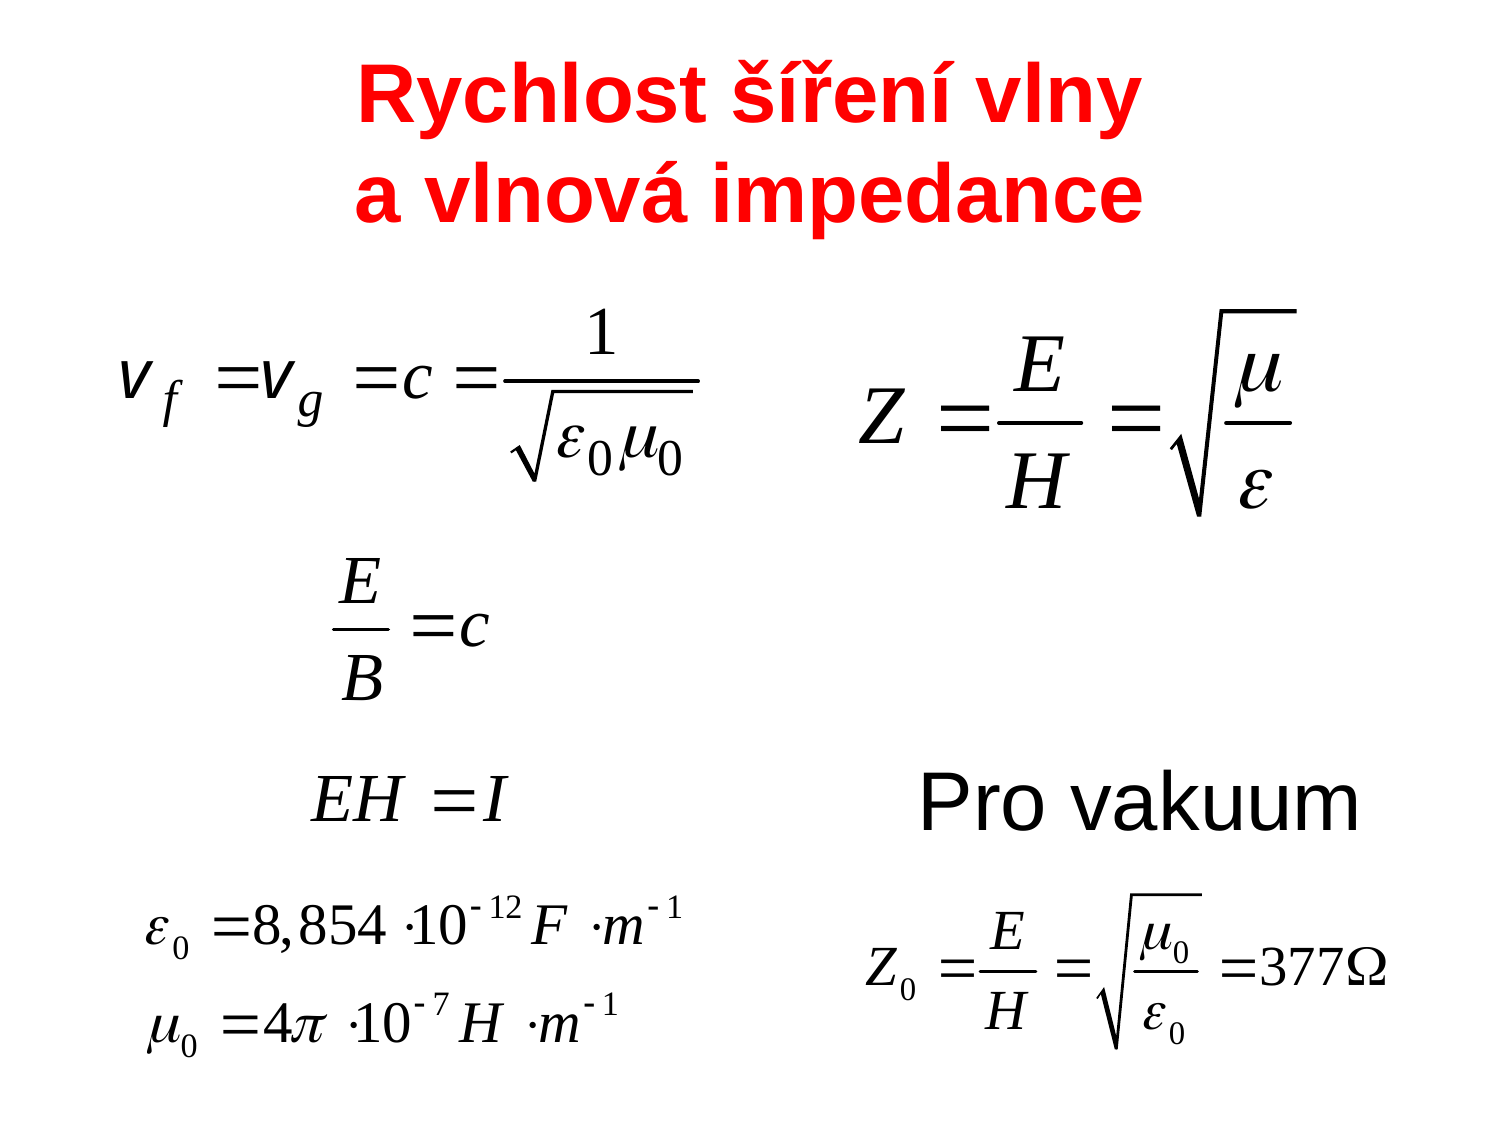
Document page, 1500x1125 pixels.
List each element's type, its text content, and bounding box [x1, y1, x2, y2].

chart [844, 290, 1317, 535]
chart [135, 881, 691, 1069]
chart [112, 290, 715, 836]
chart [856, 881, 1400, 1062]
title Rychlost šíření vlny a vlnová impedance [75, 31, 1426, 247]
text_box Pro vakuum [844, 739, 1436, 856]
